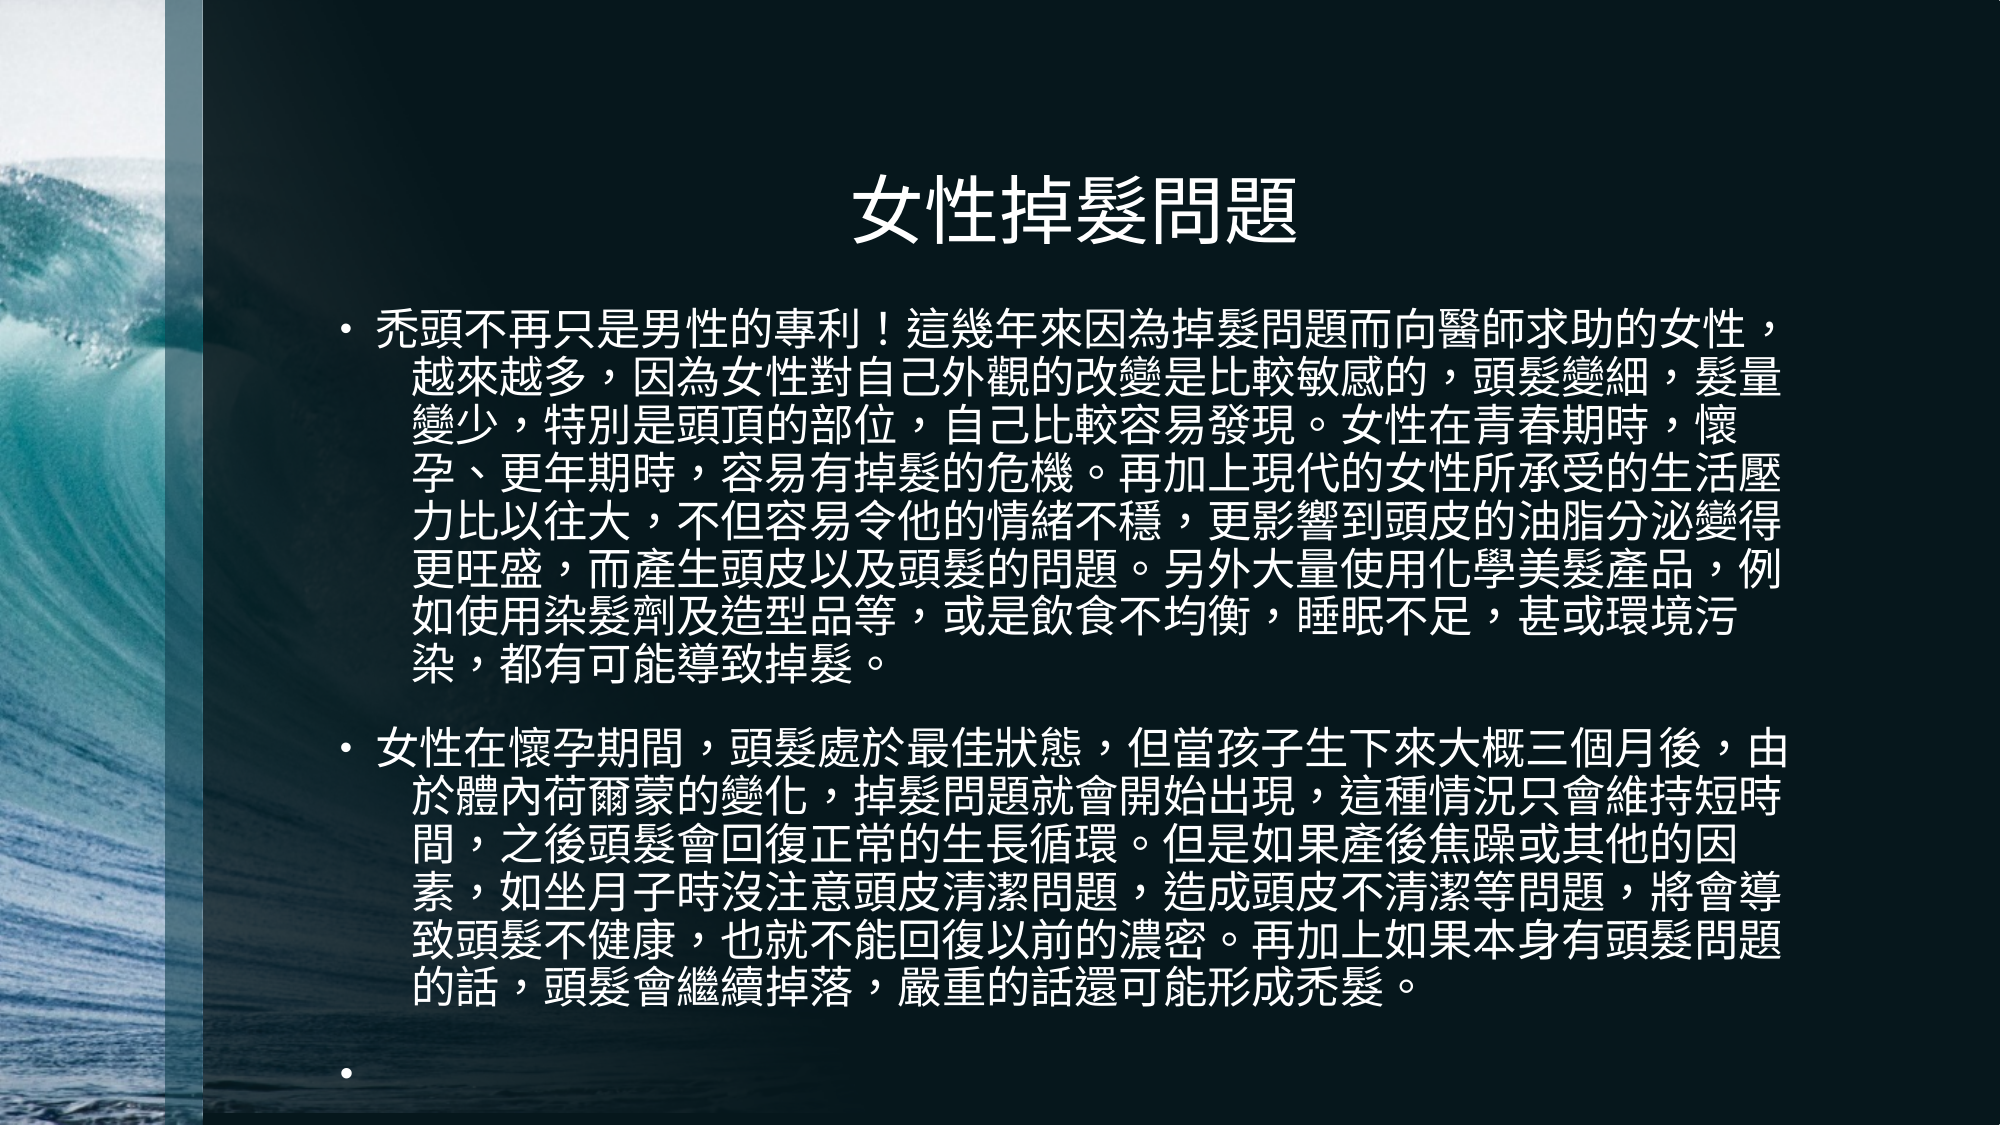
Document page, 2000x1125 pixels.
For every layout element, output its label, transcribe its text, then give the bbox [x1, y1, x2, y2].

list 禿頭不再只是男性的專利！這幾年來因為掉髮問題而向醫師求助的女性，越來越多，因為女性對自己外觀的改變是比較敏感的，頭髮變細，髮量變少，特別是頭頂的部位，自己比較容易發現。女性在青春期時，懷孕、更年期時，容易有掉髮的危機。再加上現代的女性所承受的生活壓力比以往大，不但容易令他的情緒不穩，更影響到頭皮的油脂分泌變得更旺盛，而產生頭皮以及頭髮的問題。另外大量使用化學美髮產品，例如使用染髮劑及造型品等，或是飲食不均衡，睡眠不足，甚或環境污染，都有可能導致掉髮。 女性在懷孕期間，頭髮處於最佳狀態，但當孩子生下來大概三個月後，由於體內荷爾蒙的變化，掉髮問題就會開始出現，這種情況只會維持短時間，之後頭髮會回復正常的生長循環。但是如果產後焦躁或其他的因素，如坐月子時沒注意頭皮清潔問題，造成頭皮不清潔等問題，將會導致頭髮不健康，也就不能回復以前的濃密。再加上如果本身有頭髮問題的話，頭髮會繼續掉落，嚴重的話還可能形成禿髮。 [324, 299, 1825, 1026]
title 女性掉髮問題 [324, 62, 1825, 263]
